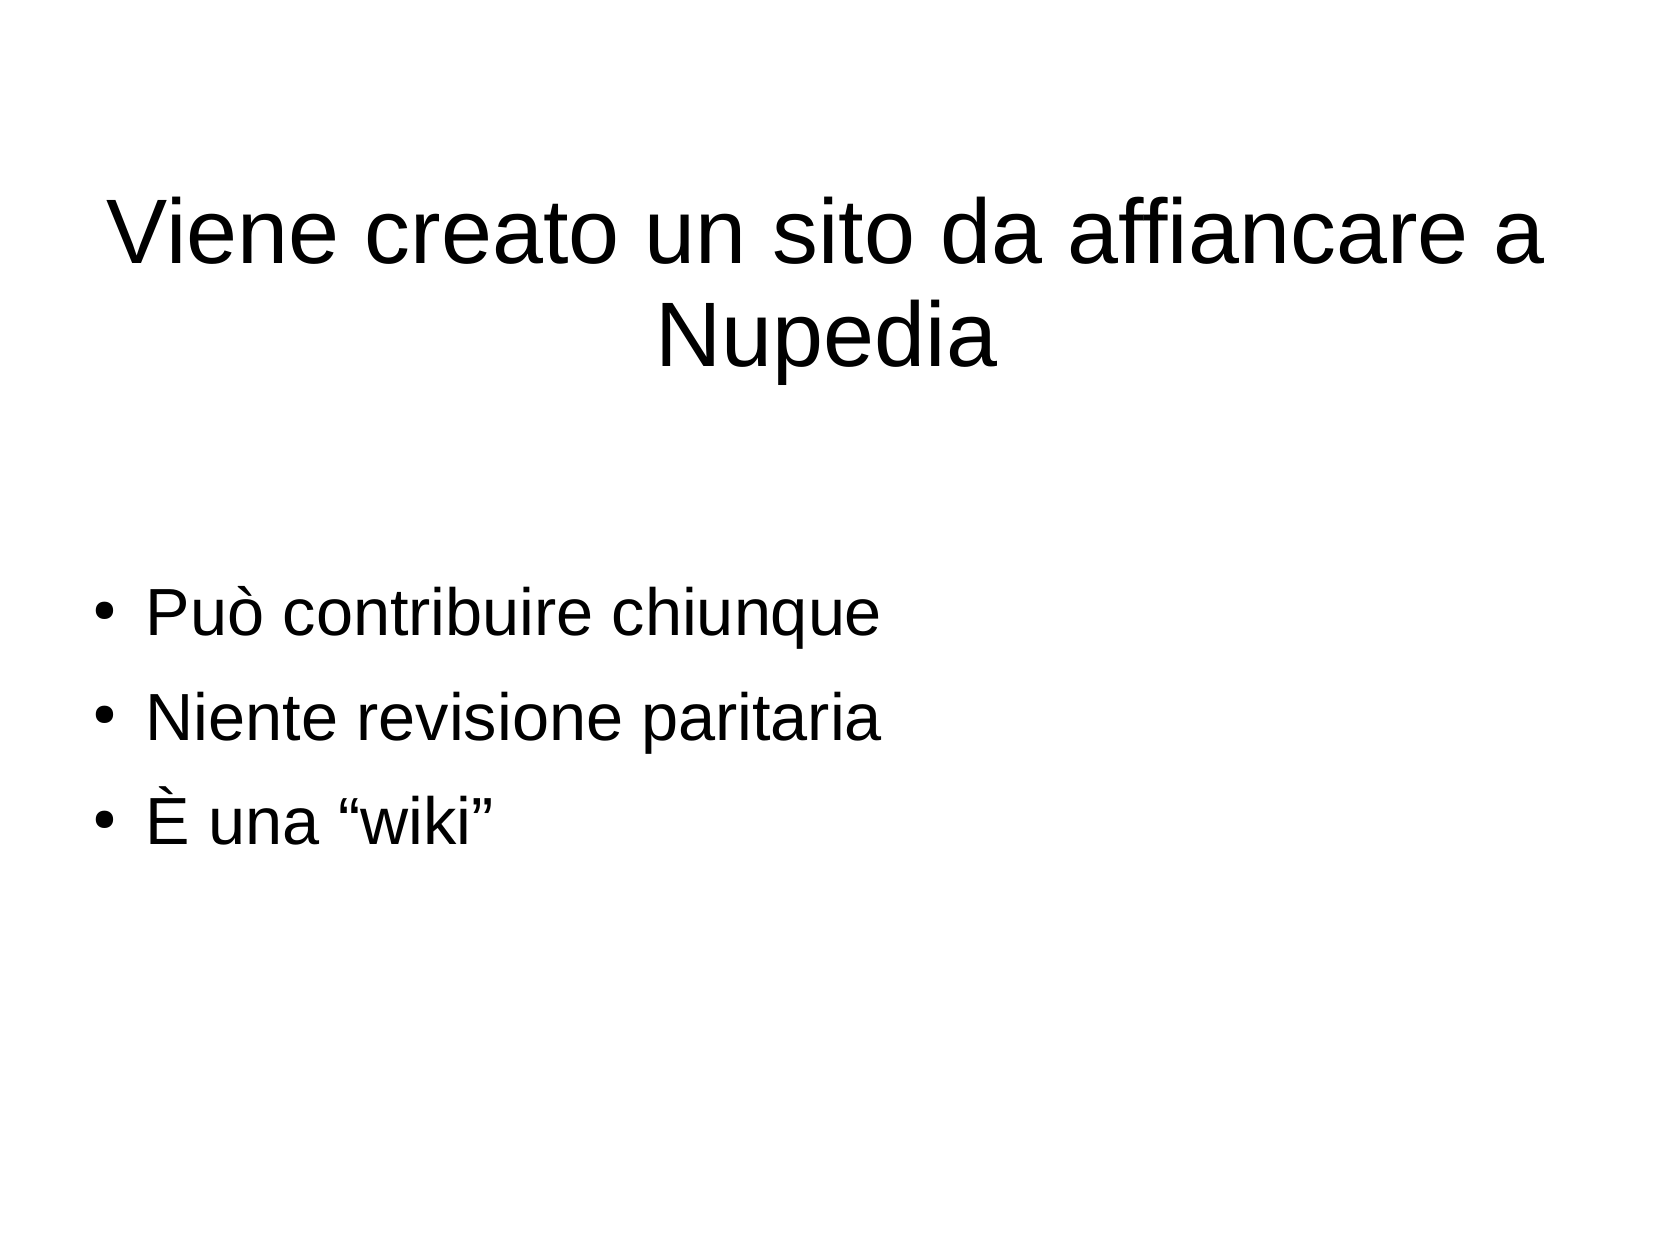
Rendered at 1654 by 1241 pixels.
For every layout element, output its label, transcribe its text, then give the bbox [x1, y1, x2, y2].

list Può contribuire chiunque Niente revisione paritaria È una “wiki” [74, 575, 1531, 901]
title Viene creato un sito da affiancare a Nupedia [82, 180, 1571, 388]
